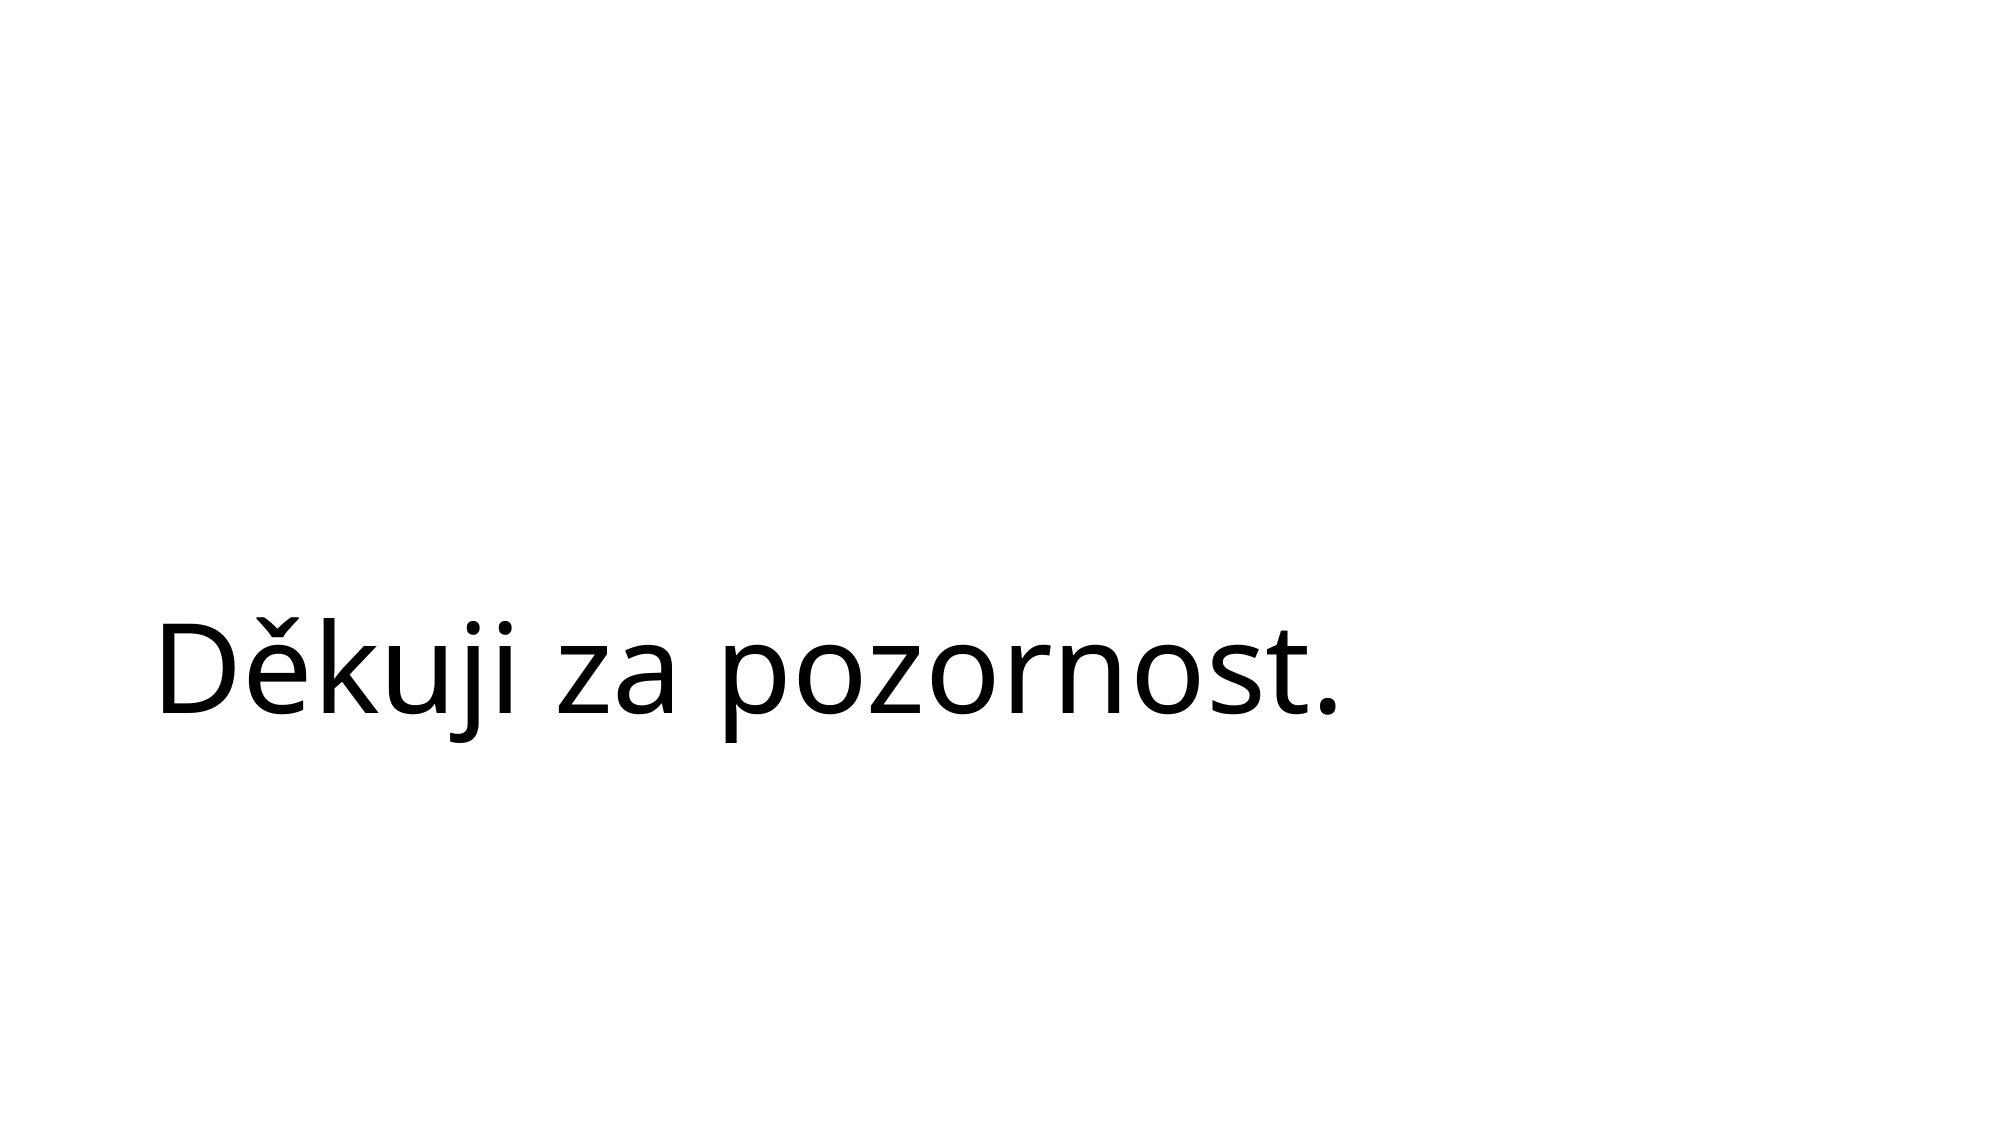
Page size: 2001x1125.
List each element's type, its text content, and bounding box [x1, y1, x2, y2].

title Děkuji za pozornost. [136, 280, 1862, 749]
